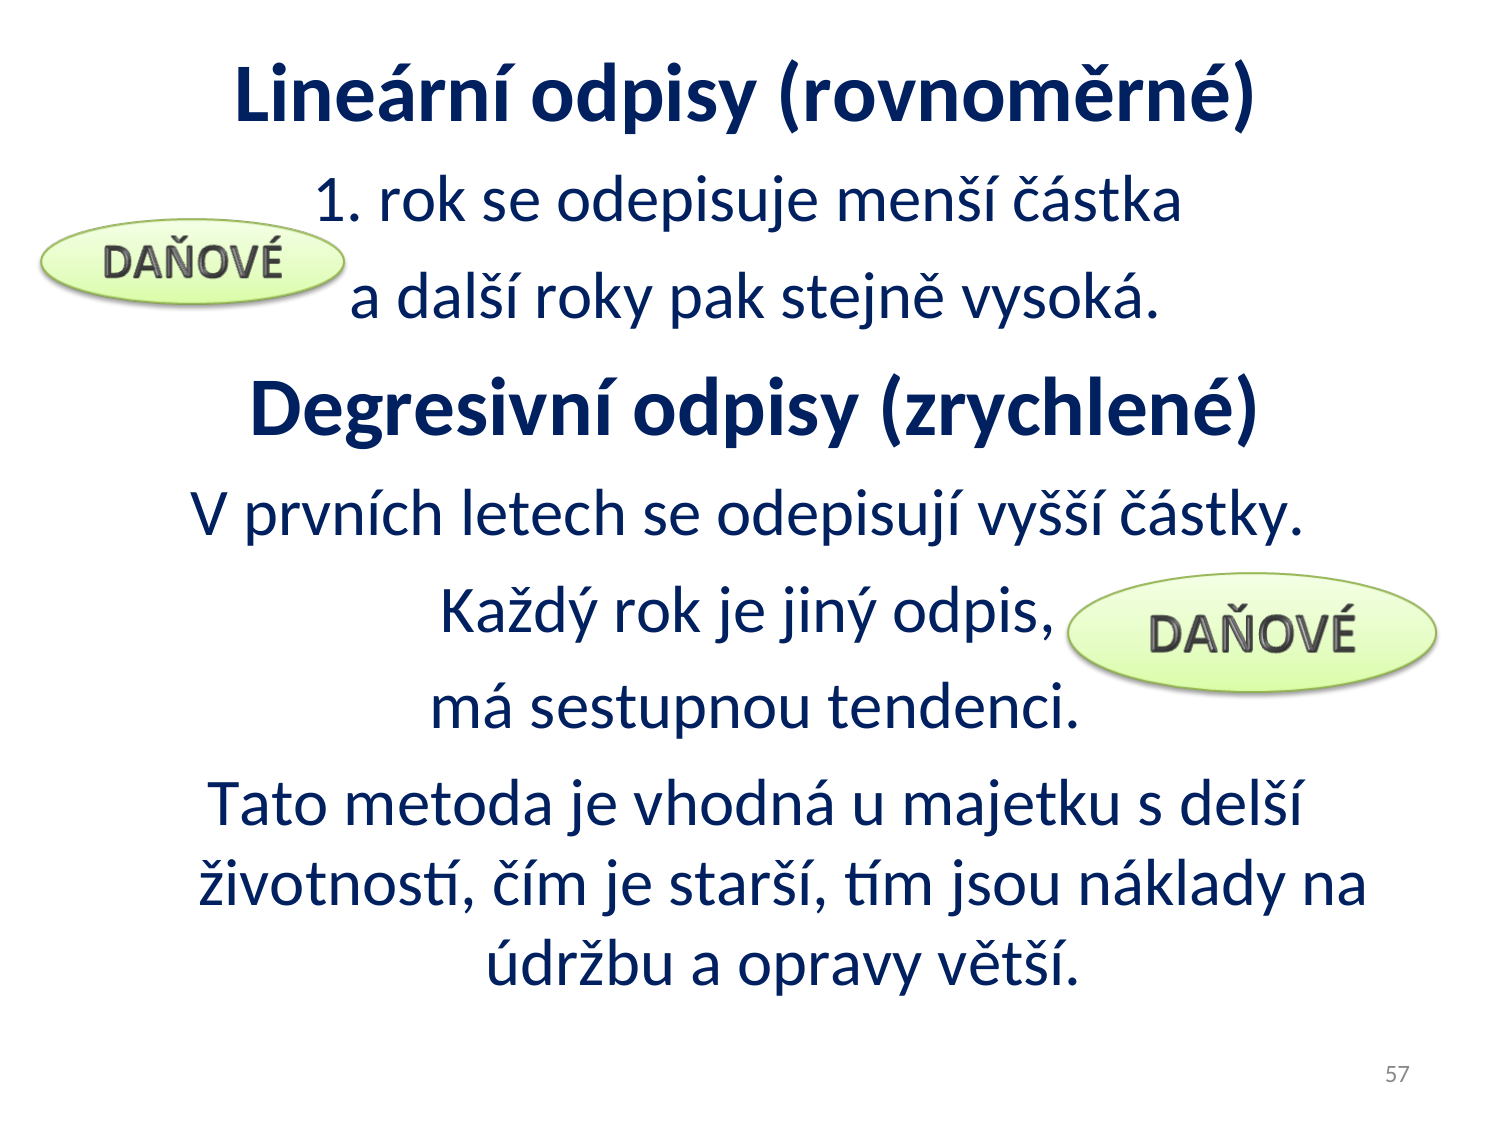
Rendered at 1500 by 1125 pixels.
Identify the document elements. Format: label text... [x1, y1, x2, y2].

list Lineární odpisy (rovnoměrné) 1. rok se odepisuje menší částka a další roky pak stejně vysoká. Degresivní odpisy (zrychlené) V prvních letech se odepisují vyšší částky. Každý rok je jiný odpis, má sestupnou tendenci. Tato metoda je vhodná u majetku s delší životností, čím je starší, tím jsou náklady na údržbu a opravy větší. [64, 30, 1447, 1103]
text_box <číslo> [1074, 1042, 1426, 1103]
picture [32, 211, 353, 316]
picture [1059, 567, 1445, 704]
